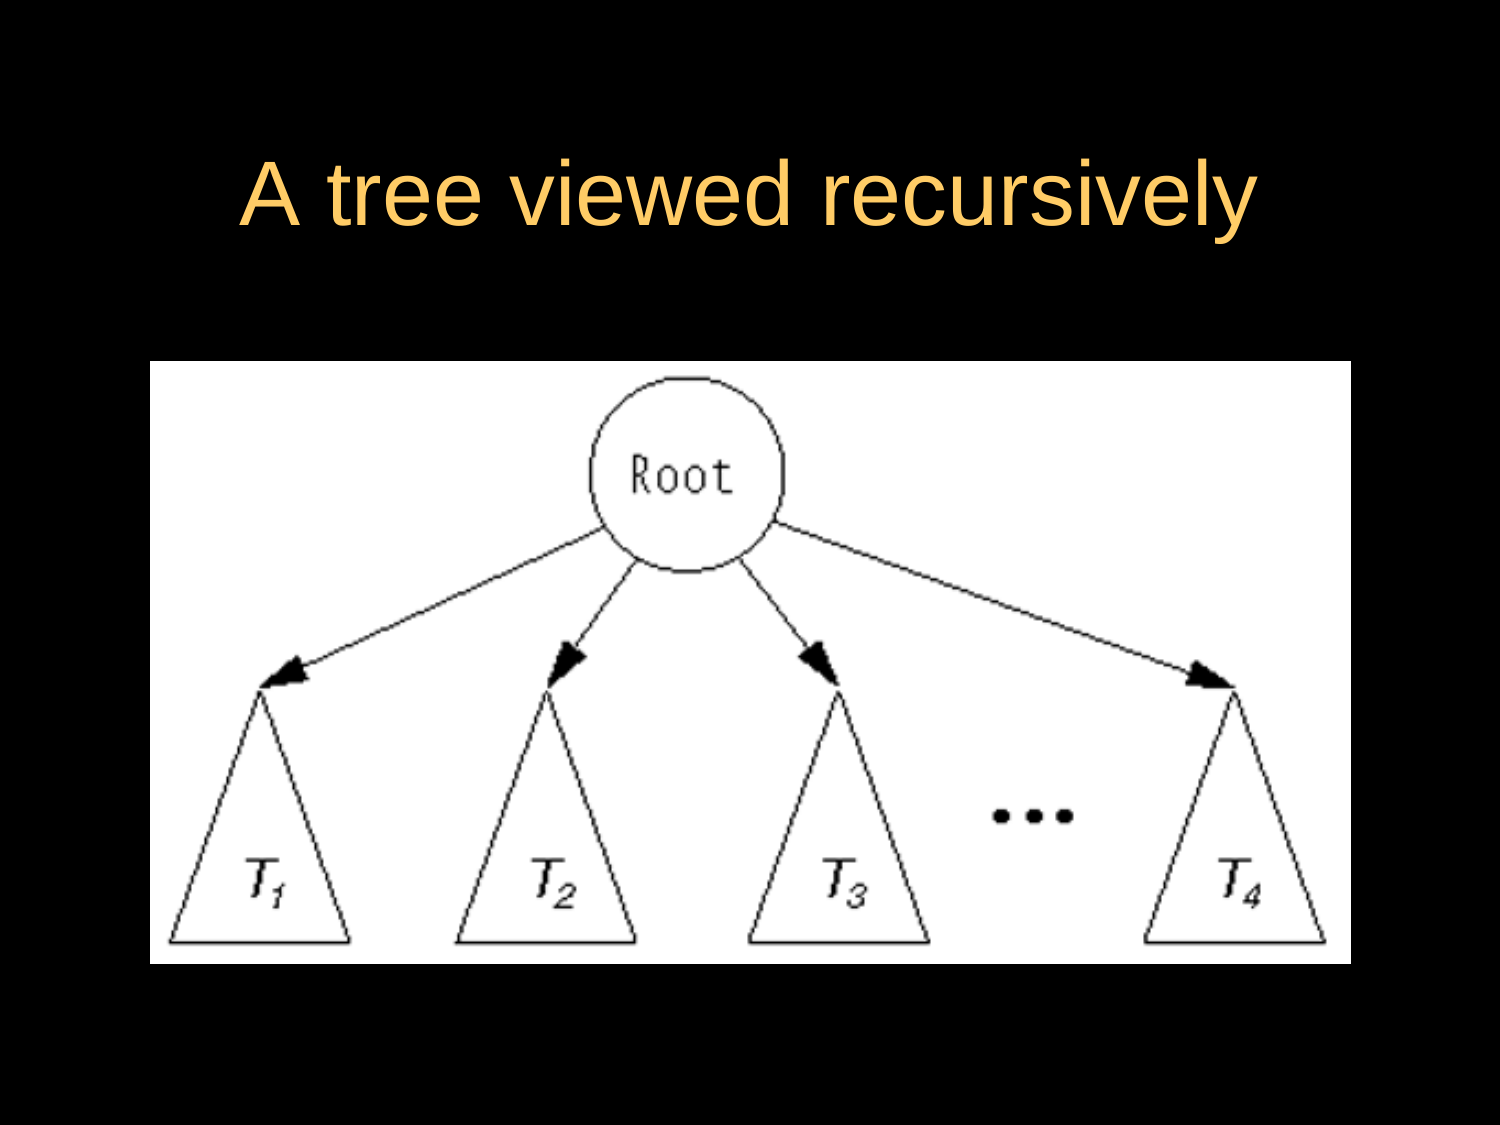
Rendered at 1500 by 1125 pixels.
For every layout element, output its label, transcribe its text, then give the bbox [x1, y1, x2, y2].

picture [150, 361, 1351, 964]
title A tree viewed recursively [112, 99, 1388, 288]
